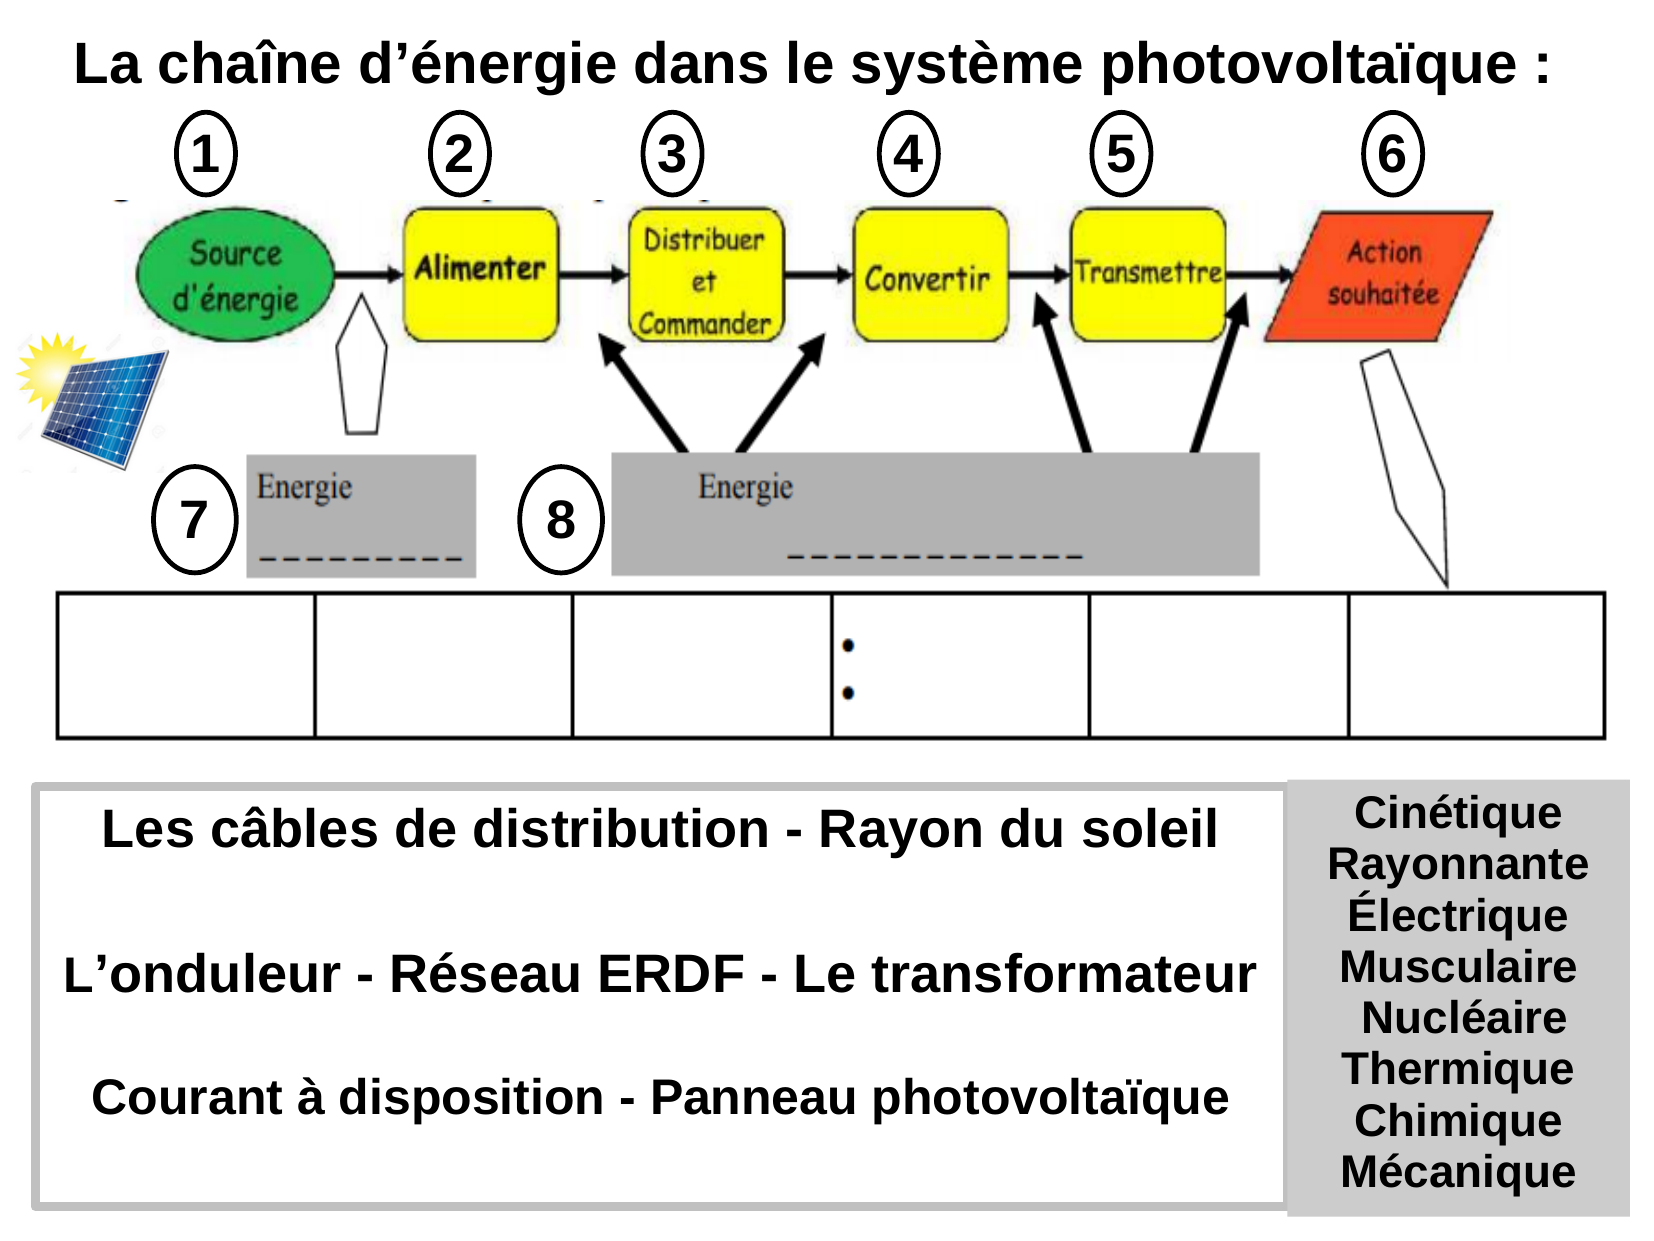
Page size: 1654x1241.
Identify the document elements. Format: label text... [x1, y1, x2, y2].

text_box 6 [1363, 112, 1423, 196]
text_box 4 [879, 112, 939, 196]
text_box Les câbles de distribution - Rayon du soleil L’onduleur - Réseau ERDF - Le transformateur Courant à disposition - Panneau photovoltaïque [35, 786, 1287, 1207]
text_box 7 [153, 466, 237, 573]
text_box 1 [176, 112, 236, 195]
text_box 2 [430, 112, 490, 196]
text_box 3 [642, 112, 703, 196]
picture [13, 200, 1616, 756]
text_box 8 [519, 466, 603, 573]
text_box Cinétique Rayonnante Électrique Musculaire Nucléaire Thermique Chimique Mécanique [1287, 779, 1630, 1217]
text_box 5 [1091, 112, 1151, 196]
text_box La chaîne d’énergie dans le système photovoltaïque : [59, 23, 1607, 104]
